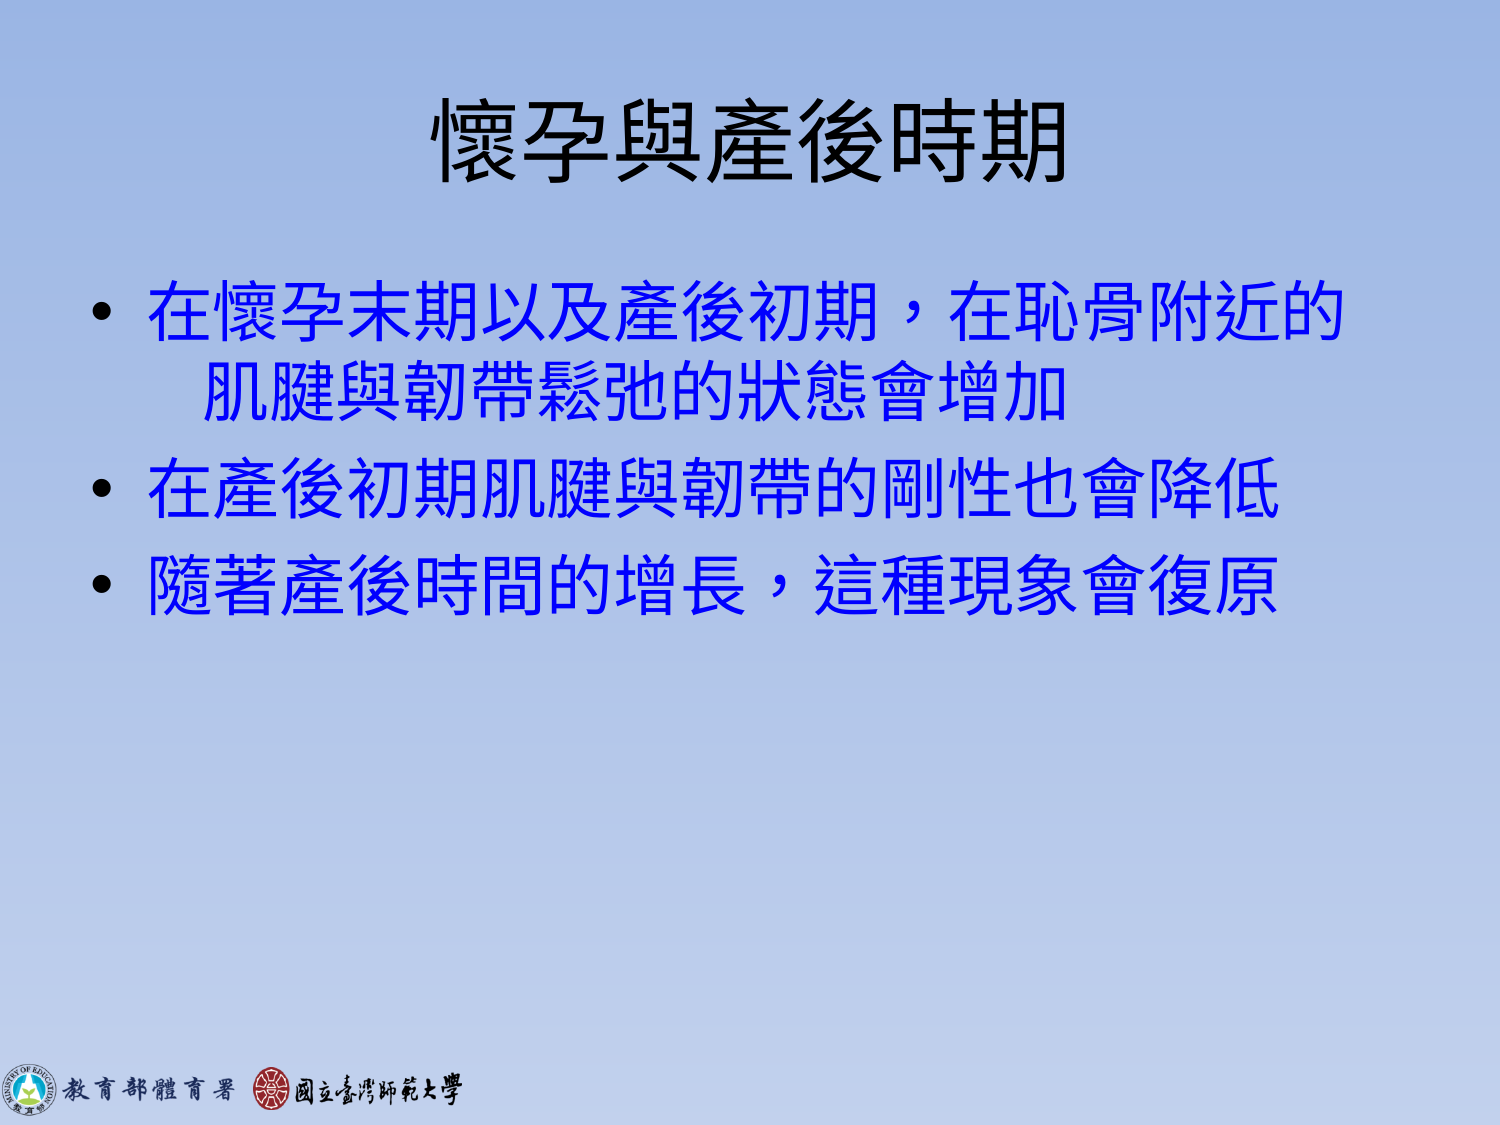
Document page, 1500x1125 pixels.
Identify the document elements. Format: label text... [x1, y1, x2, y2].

title 懷孕與產後時期 [75, 45, 1426, 233]
list 在懷孕末期以及產後初期，在恥骨附近的肌腱與韌帶鬆弛的狀態會增加 在產後初期肌腱與韌帶的剛性也會降低 隨著產後時間的增長，這種現象會復原 [75, 262, 1426, 1005]
